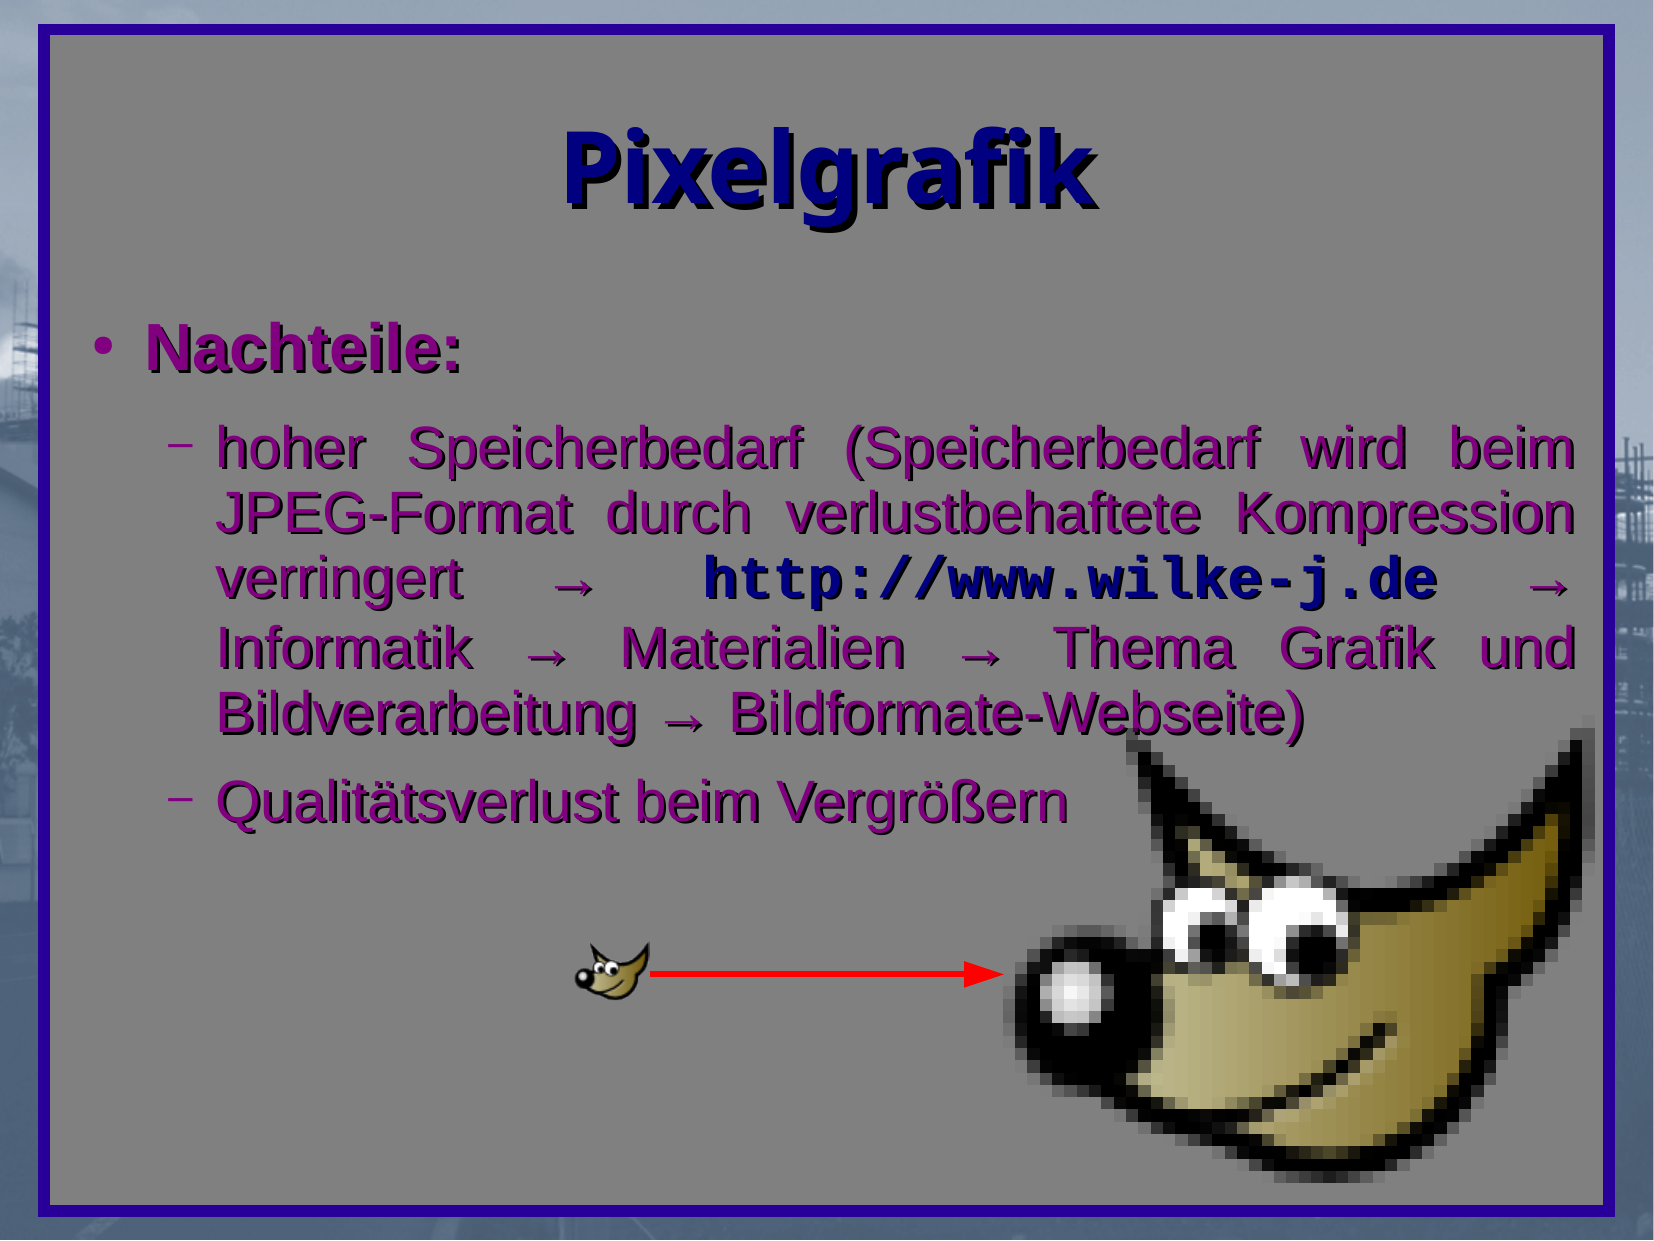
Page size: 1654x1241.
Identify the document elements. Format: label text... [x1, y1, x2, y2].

picture [0, 0, 1654, 1241]
title Pixelgrafik [82, 49, 1571, 281]
list Nachteile: hoher Speicherbedarf (Speicherbedarf wird beim JPEG-Format durch verlustbehaftete Kompression verringert → http://www.wilke-j.de → Informatik → Materialien → Thema Grafik und Bildverarbeitung → Bildformate-Webseite) Qualitätsverlust beim Vergrößern [73, 310, 1577, 1167]
